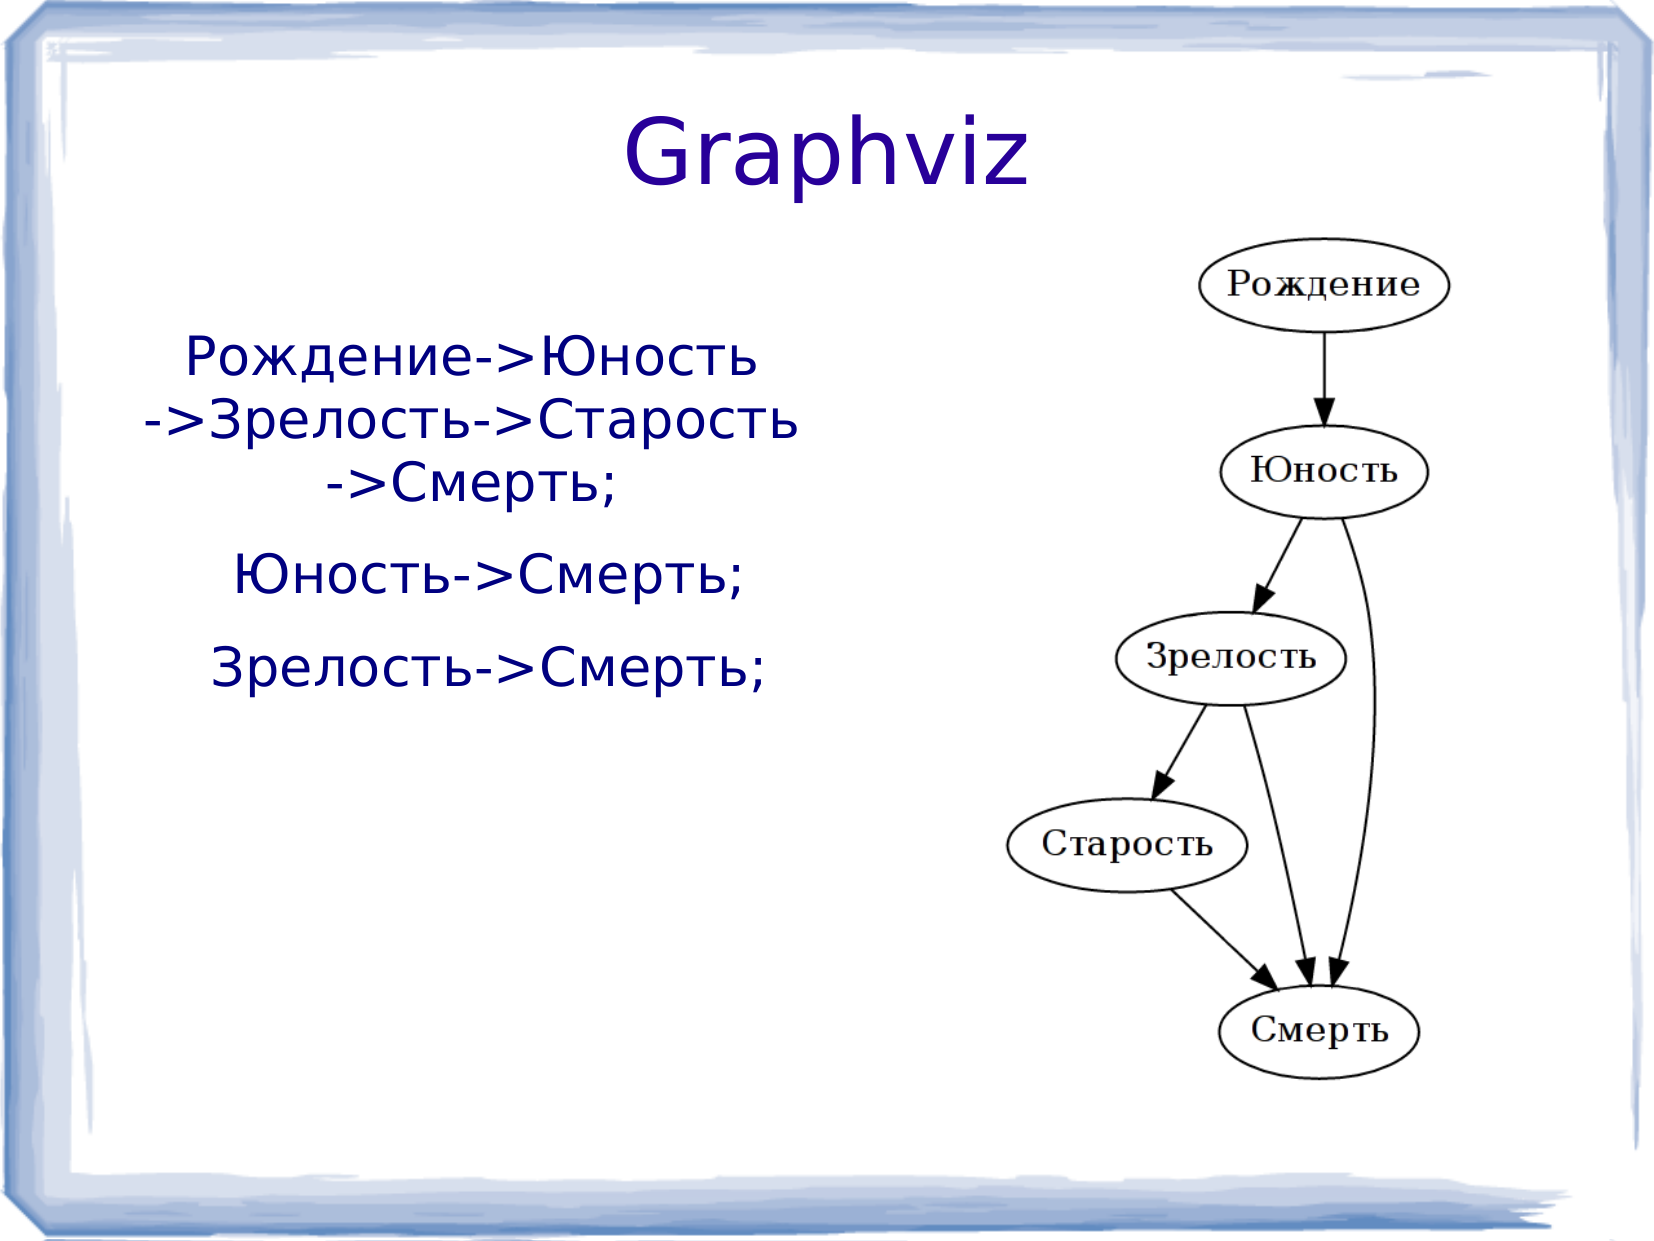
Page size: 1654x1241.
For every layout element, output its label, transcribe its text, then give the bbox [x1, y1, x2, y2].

picture [0, 0, 1654, 1241]
title Graphviz [82, 49, 1571, 257]
list Рождение->Юность ->Зрелость->Старость ->Смерть; Юность->Смерть; Зрелость->Смерть; [118, 324, 827, 1045]
